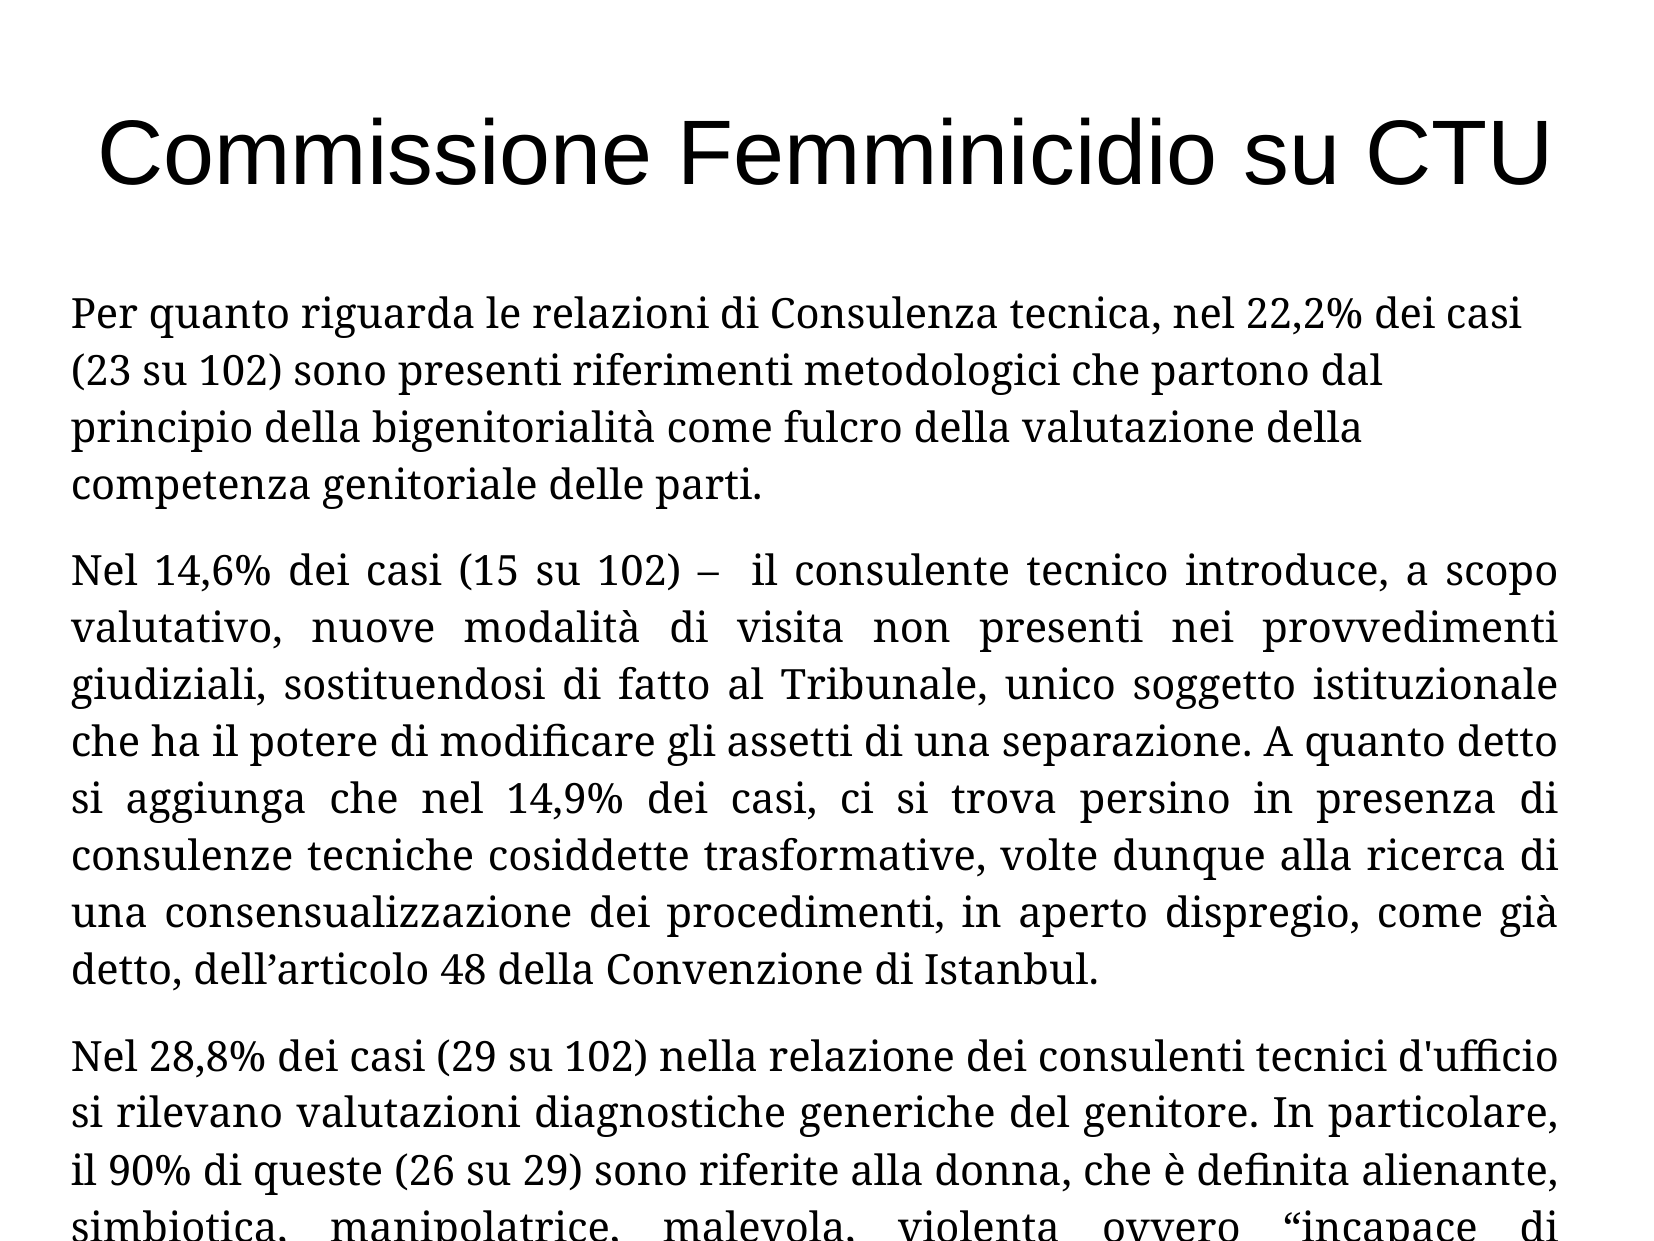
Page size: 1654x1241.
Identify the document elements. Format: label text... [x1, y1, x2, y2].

title Commissione Femminicidio su CTU [82, 49, 1571, 257]
list Per quanto riguarda le relazioni di Consulenza tecnica, nel 22,2% dei casi (23 su 102) sono presenti riferimenti metodologici che partono dal principio della bigenitorialità come fulcro della valutazione della competenza genitoriale delle parti. Nel 14,6% dei casi (15 su 102) – il consulente tecnico introduce, a scopo valutativo, nuove modalità di visita non presenti nei provvedimenti giudiziali, sostituendosi di fatto al Tribunale, unico soggetto istituzionale che ha il potere di modificare gli assetti di una separazione. A quanto detto si aggiunga che nel 14,9% dei casi, ci si trova persino in presenza di consulenze tecniche cosiddette trasformative, volte dunque alla ricerca di una consensualizzazione dei procedimenti, in aperto dispregio, come già detto, dell’articolo 48 della Convenzione di Istanbul. Nel 28,8% dei casi (29 su 102) nella relazione dei consulenti tecnici d'ufficio si rilevano valutazioni diagnostiche generiche del genitore. In particolare, il 90% di queste (26 su 29) sono riferite alla donna, che è definita alienante, simbiotica, manipolatrice, malevola, violenta ovvero “incapace di elaborare quote di rabbia e rivendicazione”, “inducente conflitto di lealtà”, “fragile”. [70, 283, 1559, 1102]
